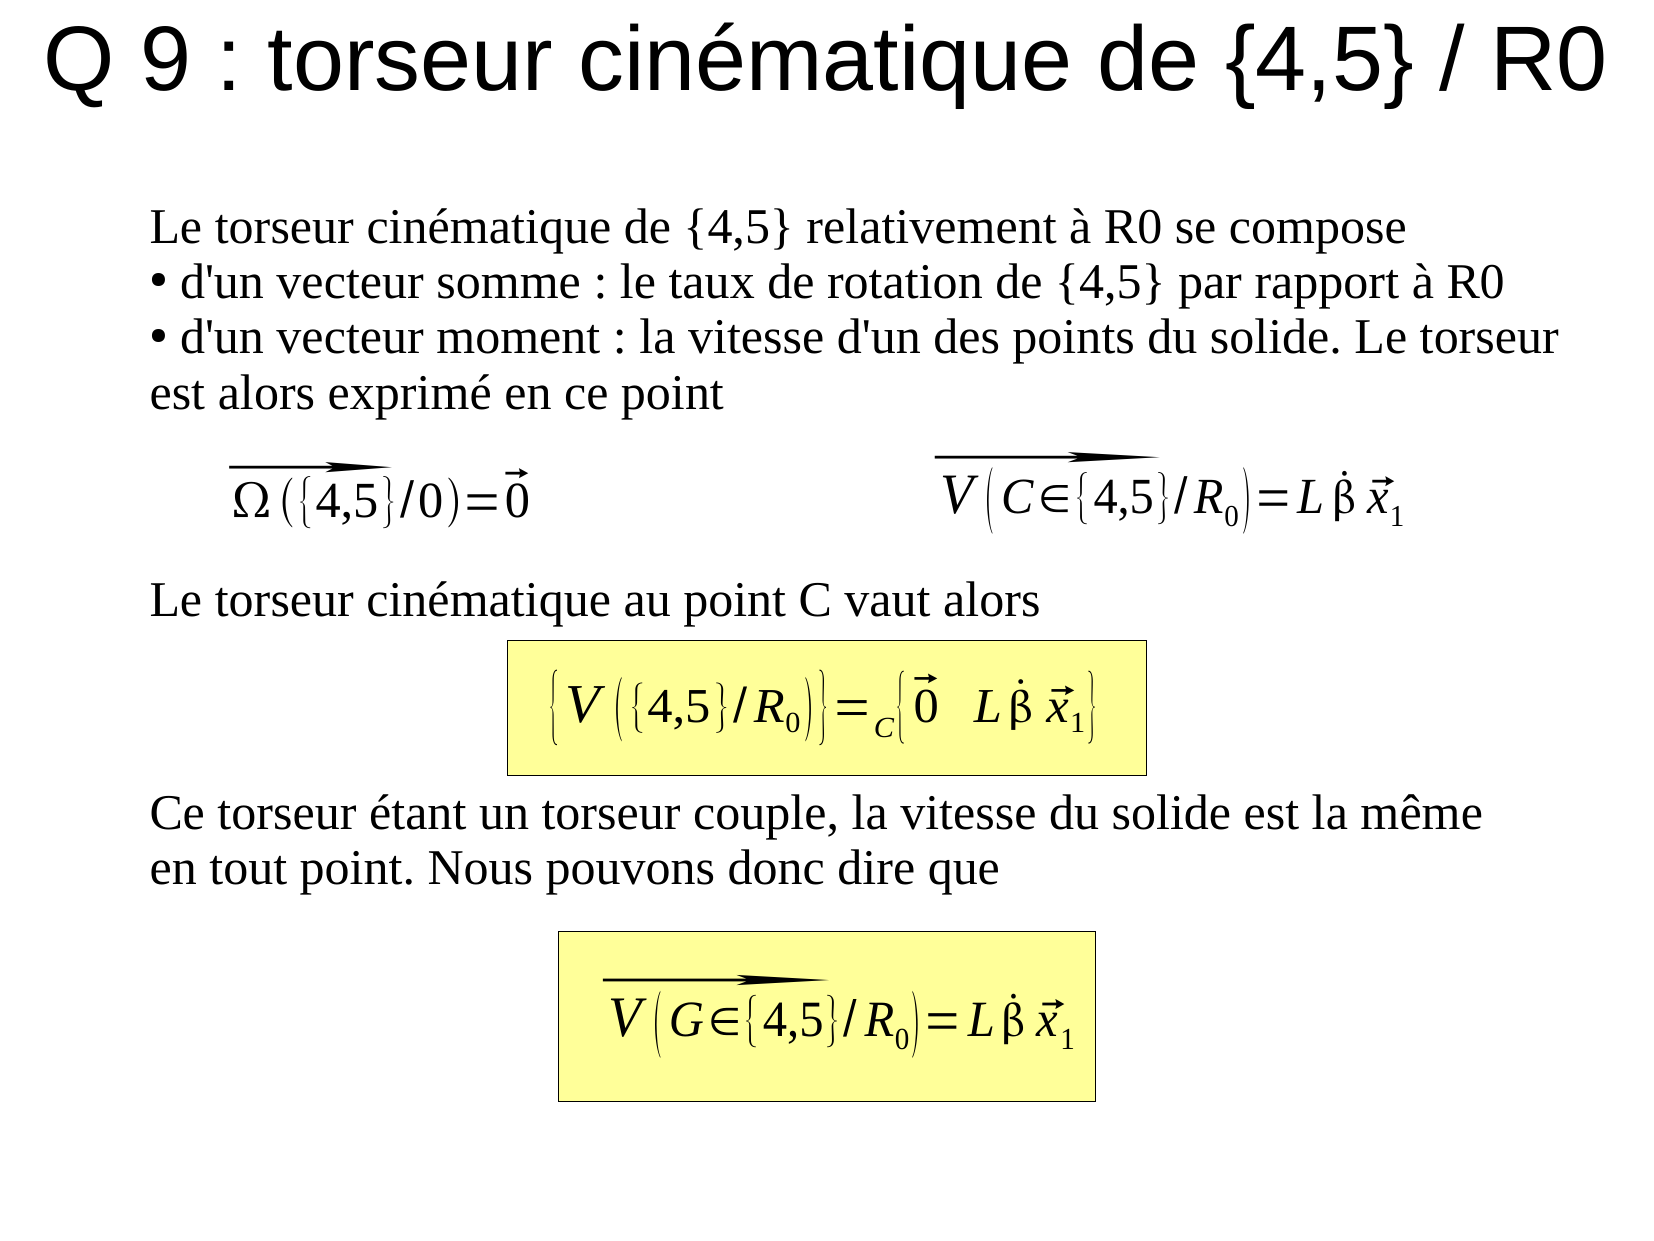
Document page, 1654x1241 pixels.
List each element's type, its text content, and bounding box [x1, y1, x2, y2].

chart [573, 973, 1081, 1061]
chart [206, 460, 536, 531]
title Q 9 : torseur cinématique de {4,5} / R0 [0, 0, 1654, 119]
chart [543, 668, 1111, 748]
text_box Le torseur cinématique de {4,5} relativement à R0 se compose d'un vecteur somme : le taux de rotation de {4,5} par rapport à R0 d'un vecteur moment : la vitesse d'un des points du solide. Le torseur est alors exprimé en ce point [134, 191, 1574, 432]
chart [905, 450, 1411, 537]
text_box Ce torseur étant un torseur couple, la vitesse du solide est la même en tout point. Nous pouvons donc dire que [134, 777, 1511, 905]
text_box Le torseur cinématique au point C vaut alors [134, 564, 1069, 636]
text_box [558, 931, 1096, 1102]
text_box [507, 640, 1147, 776]
